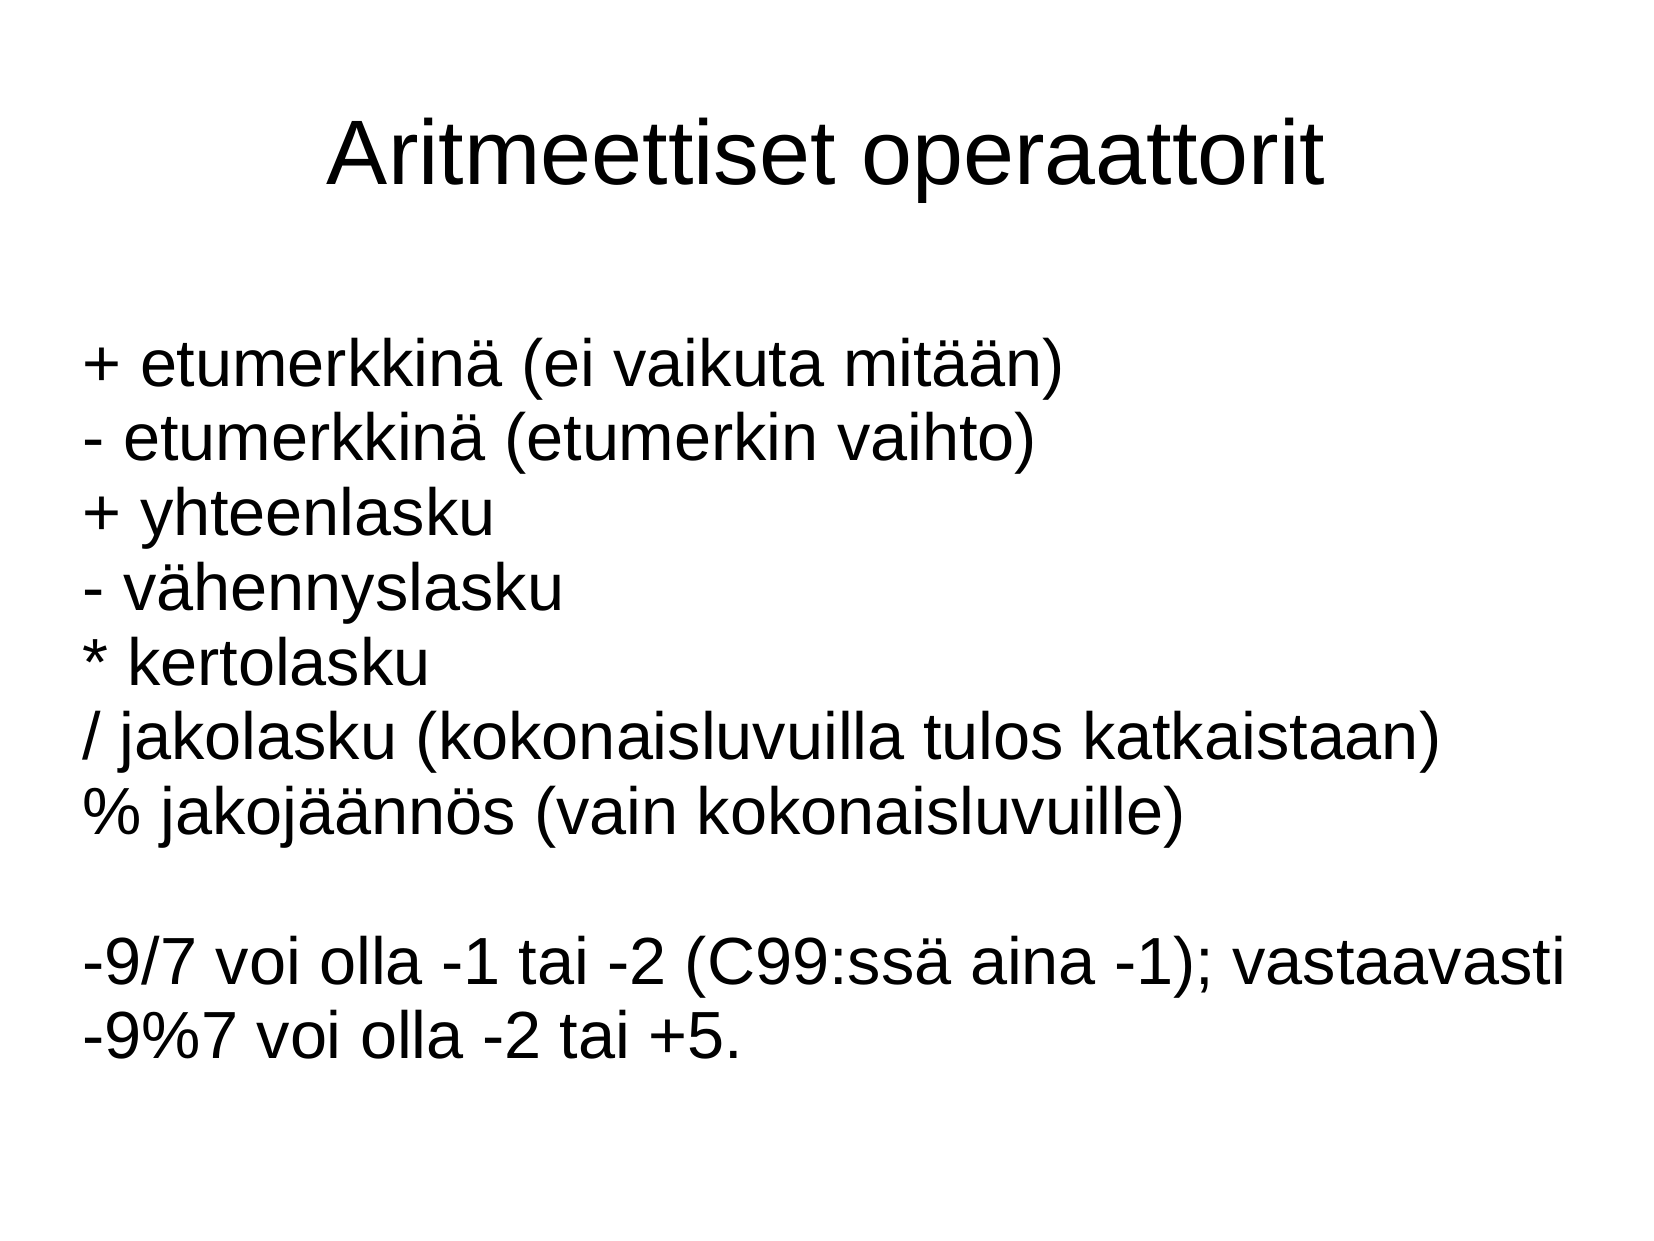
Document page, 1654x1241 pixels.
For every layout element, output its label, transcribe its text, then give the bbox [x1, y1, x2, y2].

subtitle + etumerkkinä (ei vaikuta mitään) - etumerkkinä (etumerkin vaihto) + yhteenlasku - vähennyslasku * kertolasku / jakolasku (kokonaisluvuilla tulos katkaistaan) % jakojäännös (vain kokonaisluvuille) -9/7 voi olla -1 tai -2 (C99:ssä aina -1); vastaavasti -9%7 voi olla -2 tai +5. [82, 297, 1571, 1102]
title Aritmeettiset operaattorit [82, 56, 1571, 250]
